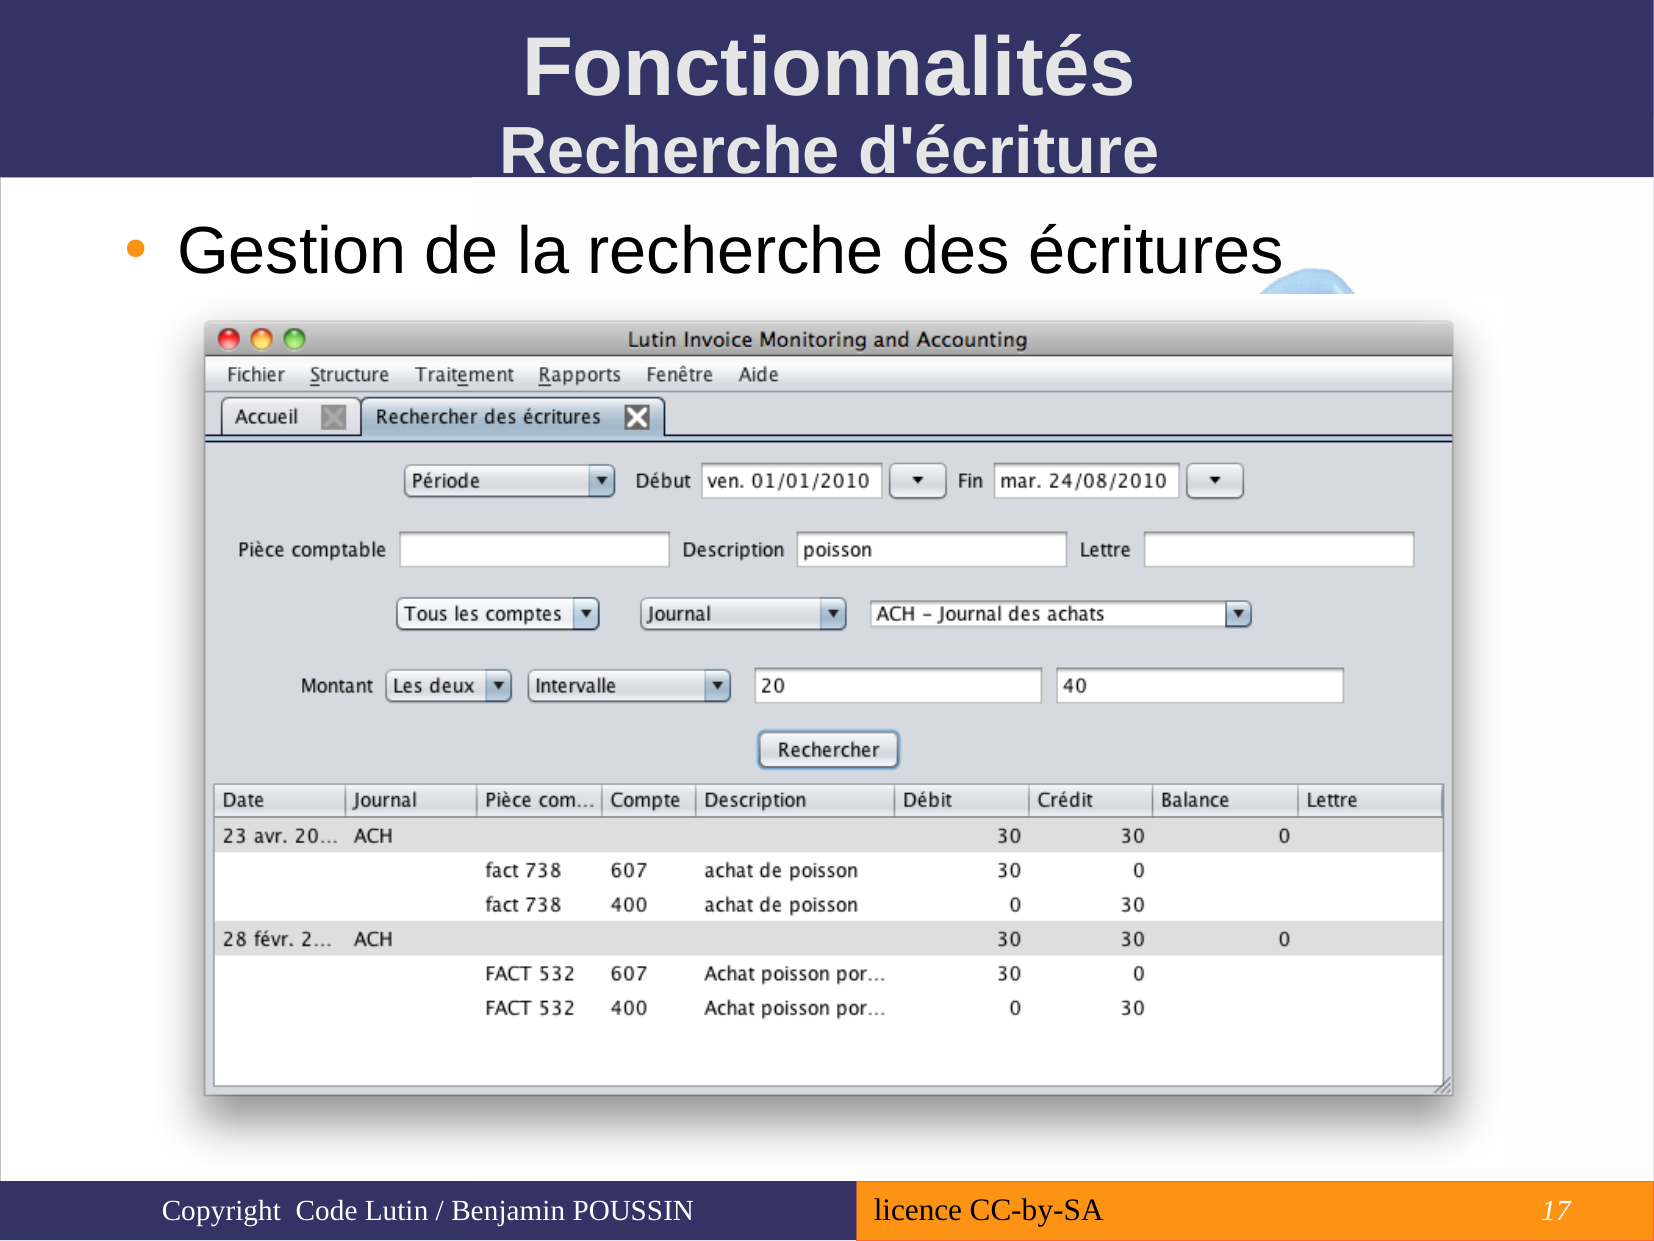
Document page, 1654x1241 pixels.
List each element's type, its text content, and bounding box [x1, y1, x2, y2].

picture [154, 178, 1654, 1181]
list Gestion de la recherche des écritures [88, 212, 1595, 367]
title Fonctionnalités Recherche d'écriture [123, 0, 1536, 208]
